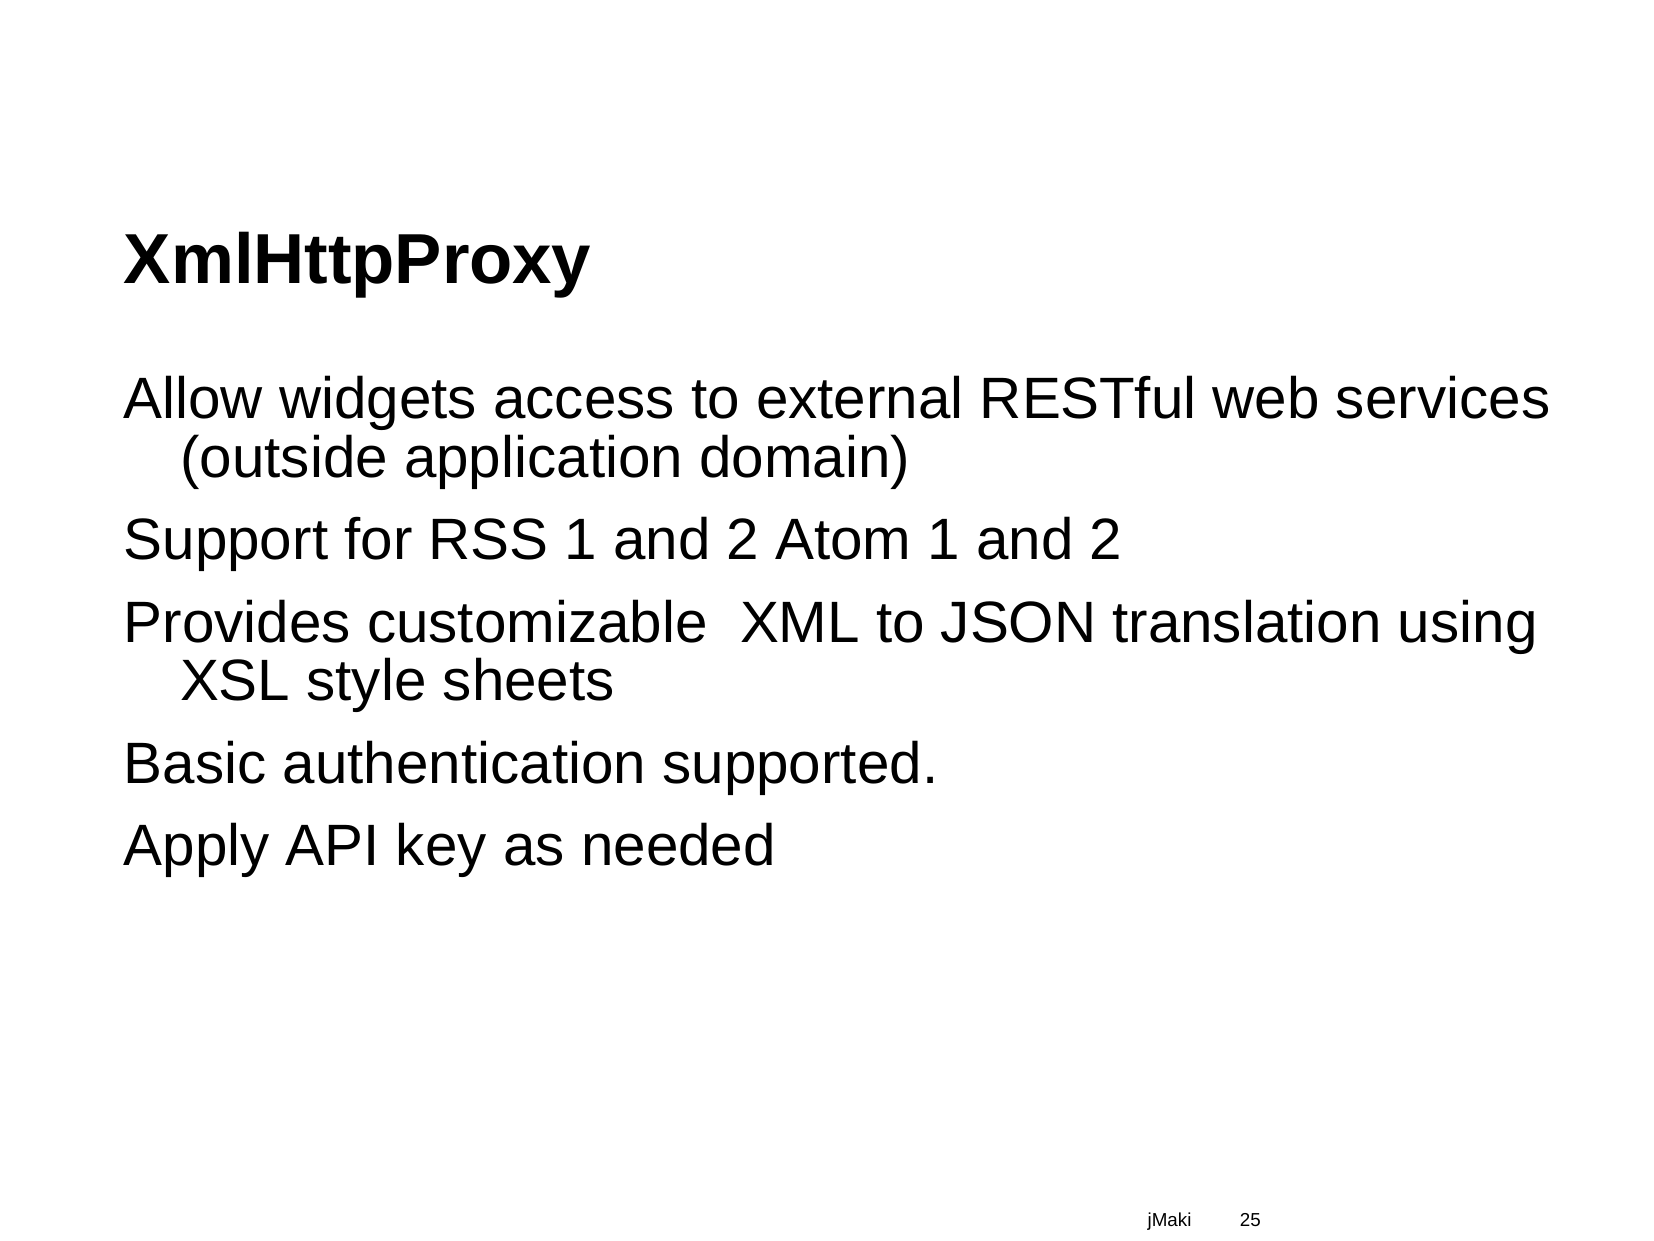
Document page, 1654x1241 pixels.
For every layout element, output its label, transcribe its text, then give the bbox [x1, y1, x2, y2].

list Allow widgets access to external RESTful web services (outside application domain) Support for RSS 1 and 2 Atom 1 and 2 Provides customizable XML to JSON translation using XSL style sheets Basic authentication supported. Apply API key as needed [124, 372, 1613, 1121]
title XmlHttpProxy [124, 147, 1561, 298]
